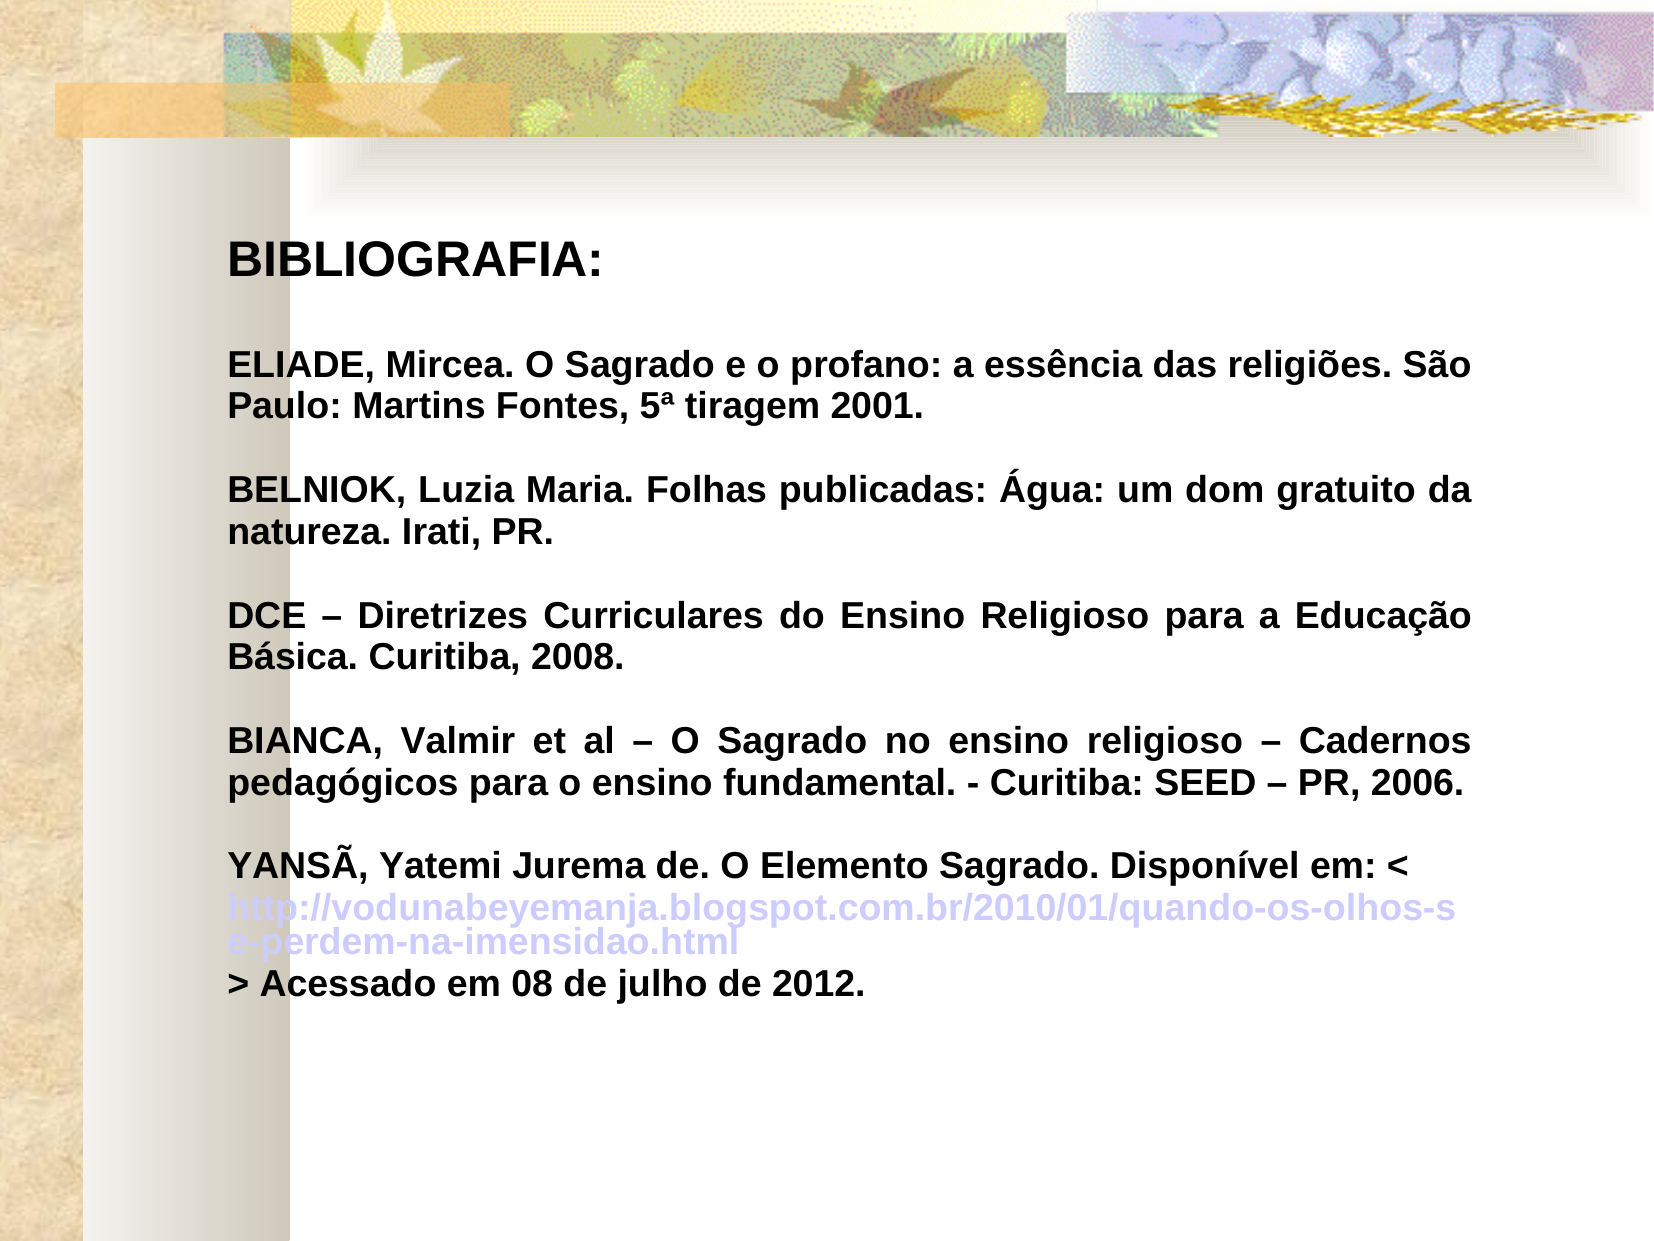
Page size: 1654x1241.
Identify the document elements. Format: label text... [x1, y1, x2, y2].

picture [0, 0, 1654, 1241]
text_box BIBLIOGRAFIA: ELIADE, Mircea. O Sagrado e o profano: a essência das religiões. São Paulo: Martins Fontes, 5ª tiragem 2001. BELNIOK, Luzia Maria. Folhas publicadas: Água: um dom gratuito da natureza. Irati, PR. DCE – Diretrizes Curriculares do Ensino Religioso para a Educação Básica. Curitiba, 2008. BIANCA, Valmir et al – O Sagrado no ensino religioso – Cadernos pedagógicos para o ensino fundamental. - Curitiba: SEED – PR, 2006. YANSÃ, Yatemi Jurema de. O Elemento Sagrado. Disponível em: <http://vodunabeyemanja.blogspot.com.br/2010/01/quando-os-olhos-se-perdem-na-imensidao.html> Acessado em 08 de julho de 2012. [212, 224, 1488, 1026]
